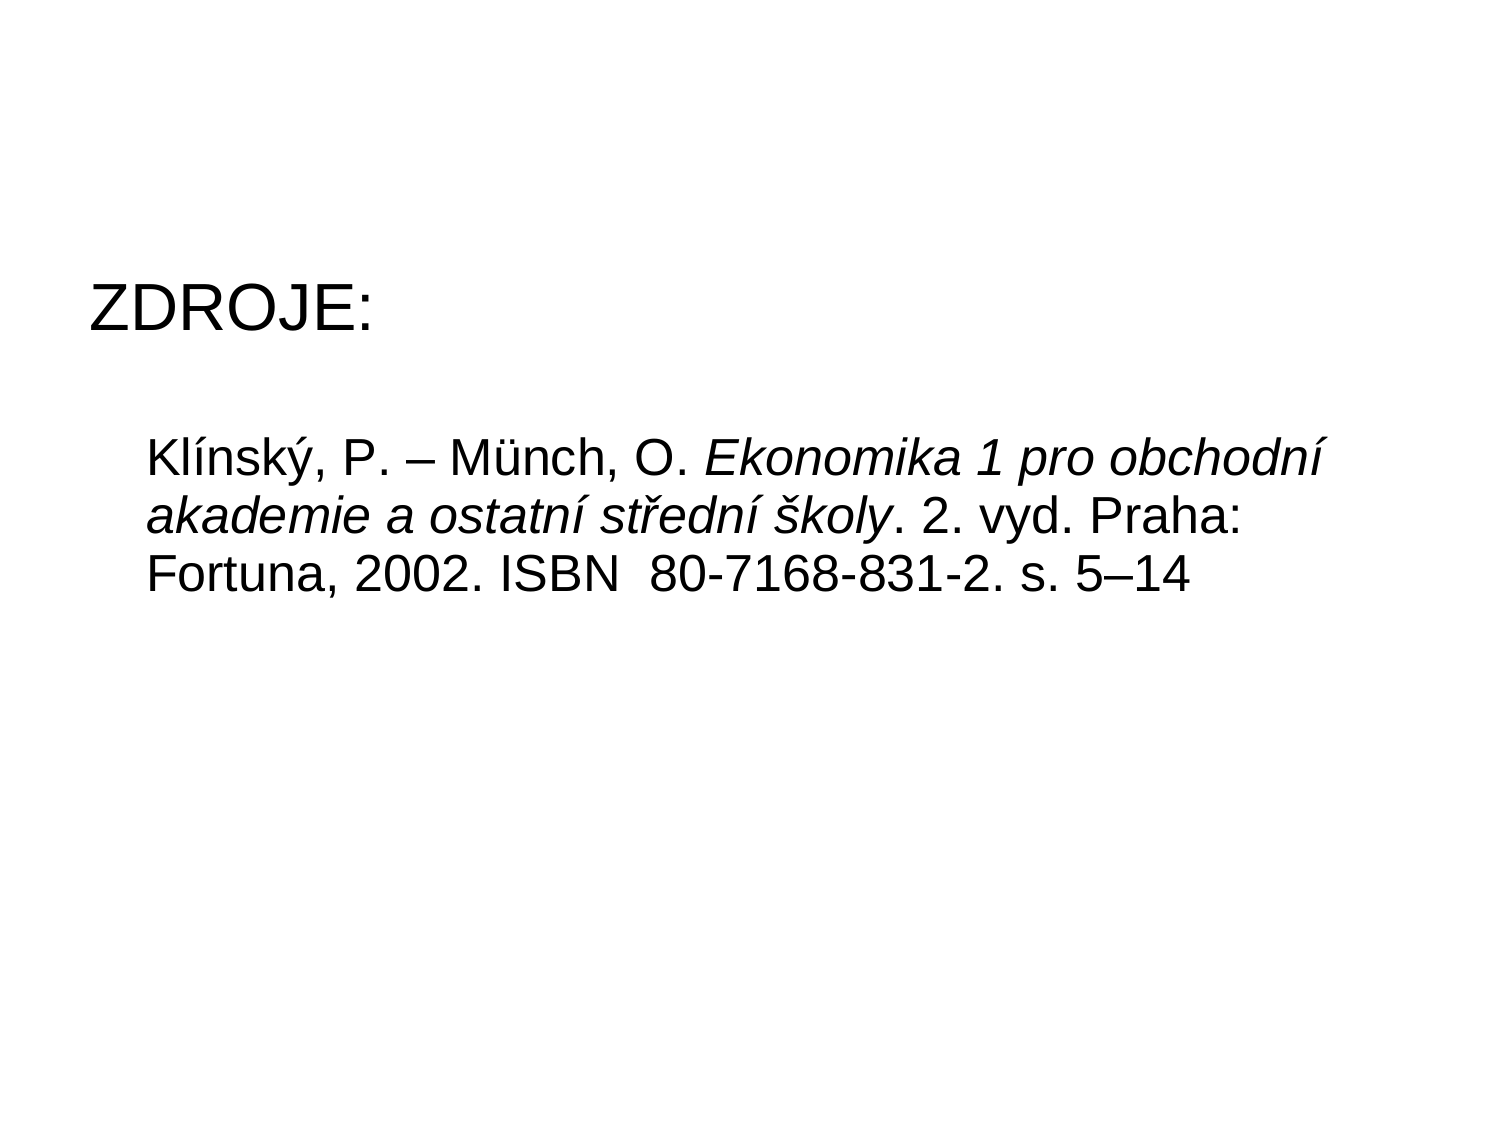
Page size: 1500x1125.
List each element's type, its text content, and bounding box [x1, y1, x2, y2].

list ZDROJE: Klínský, P. – Münch, O. Ekonomika 1 pro obchodní akademie a ostatní střední školy. 2. vyd. Praha: Fortuna, 2002. ISBN 80-7168-831-2. s. 5–14 [75, 262, 1426, 1006]
